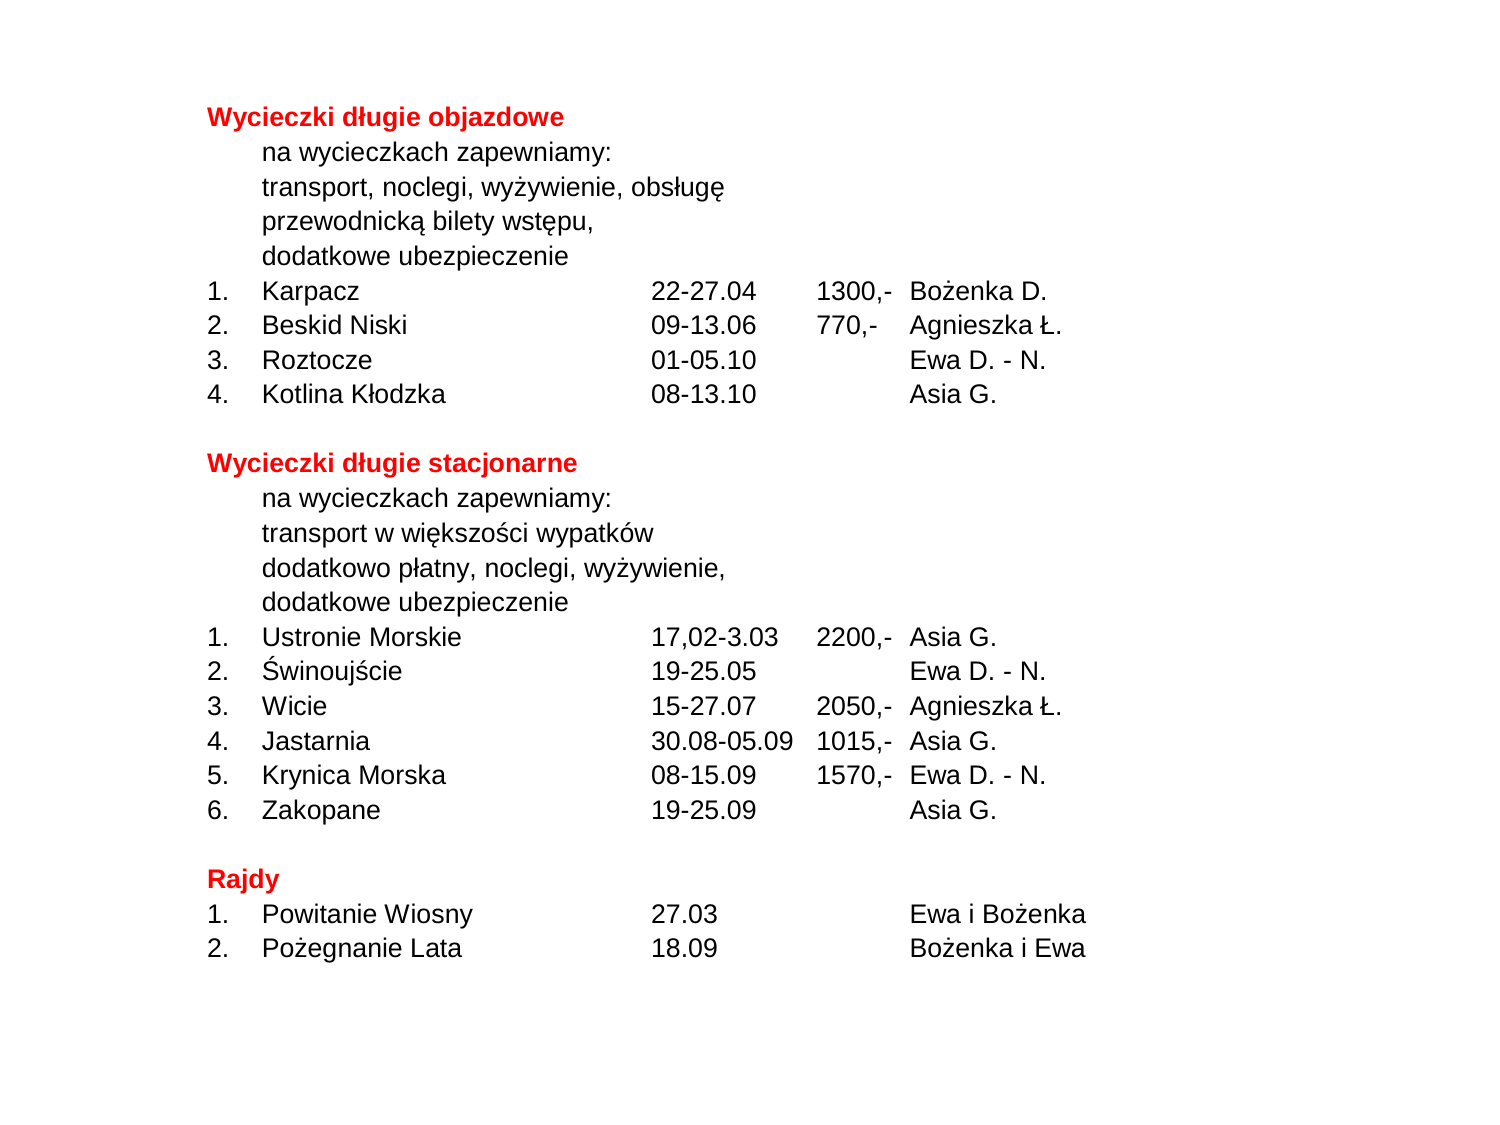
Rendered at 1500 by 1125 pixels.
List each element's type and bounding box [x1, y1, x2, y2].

picture [190, 98, 1310, 1027]
